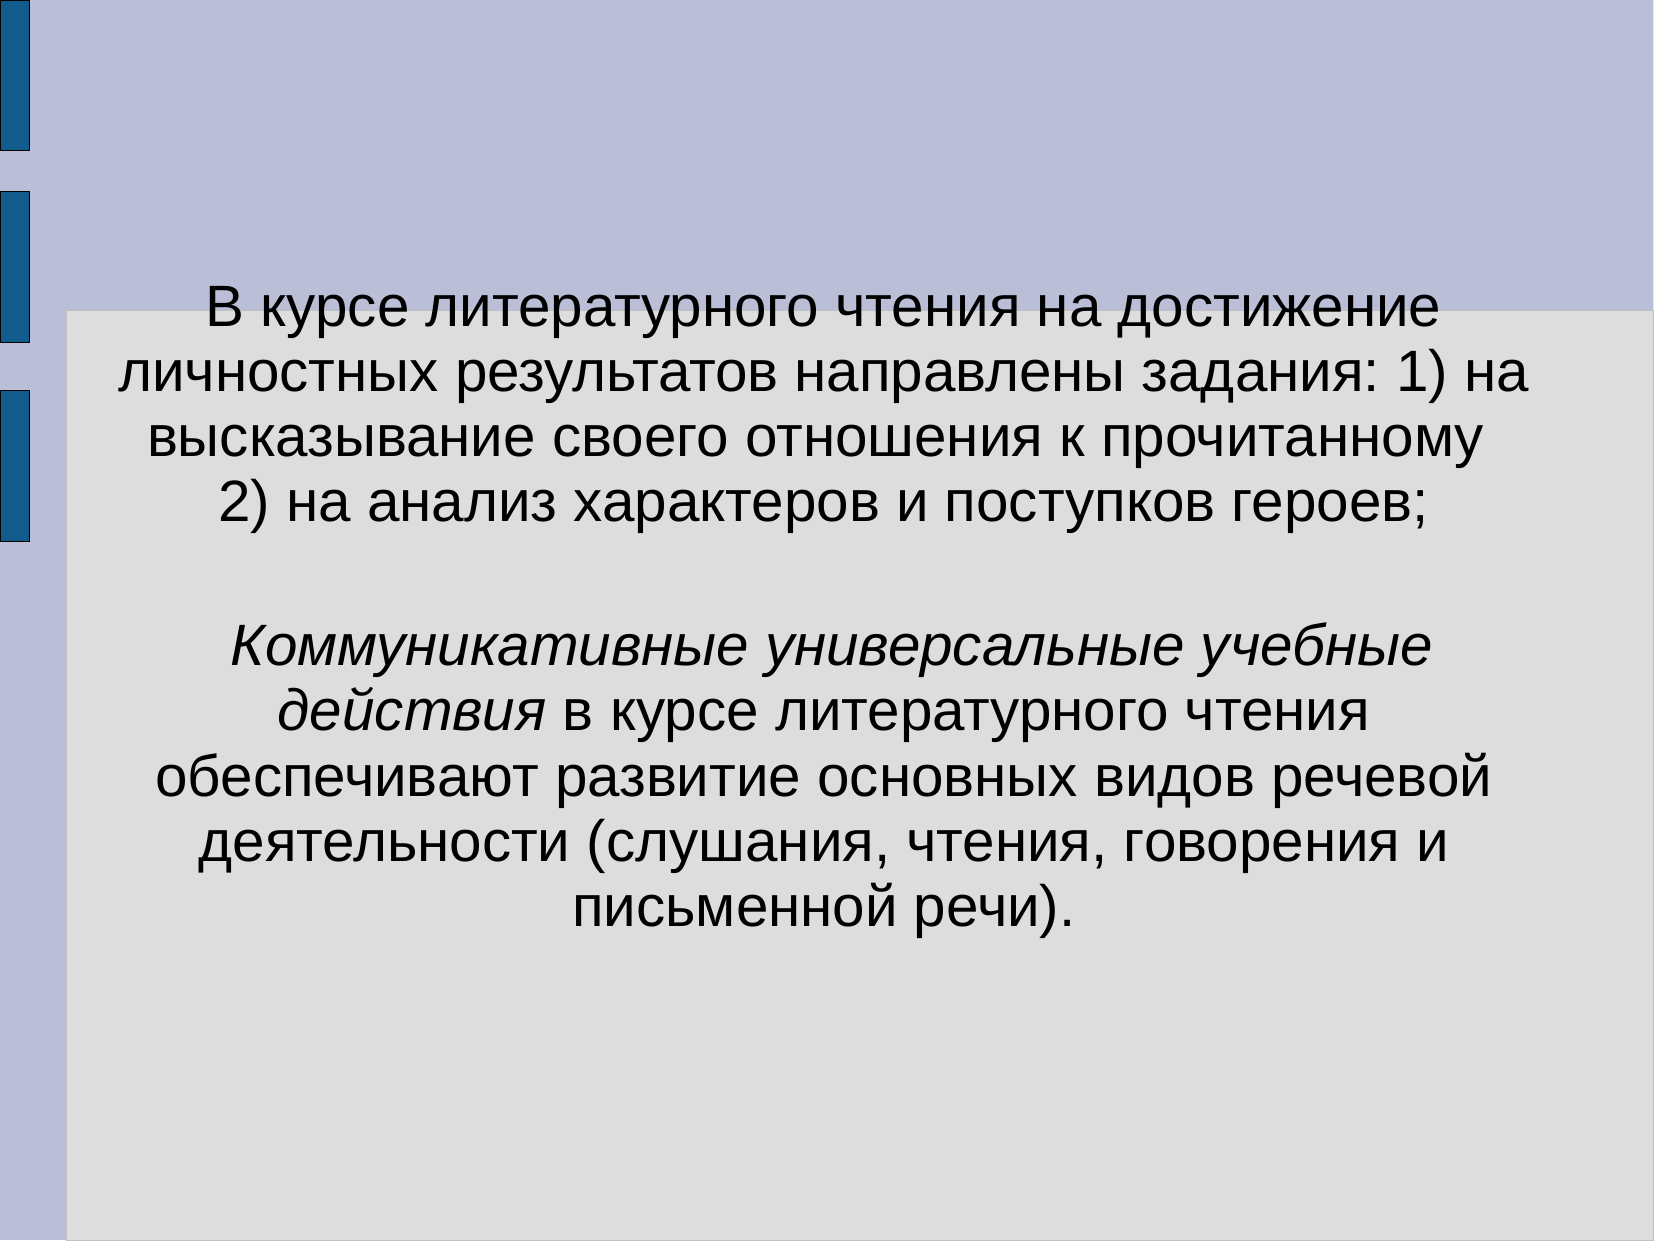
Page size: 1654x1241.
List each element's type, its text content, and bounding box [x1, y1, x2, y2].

subtitle В курсе литературного чтения на достижение личностных результатов направлены задания: 1) на высказывание своего отношения к прочитанному 2) на анализ характеров и поступков героев; Коммуникативные универсальные учебные действия в курсе литературного чтения обеспечивают развитие основных видов речевой деятельности (слушания, чтения, говорения и письменной речи). [118, 88, 1531, 1124]
